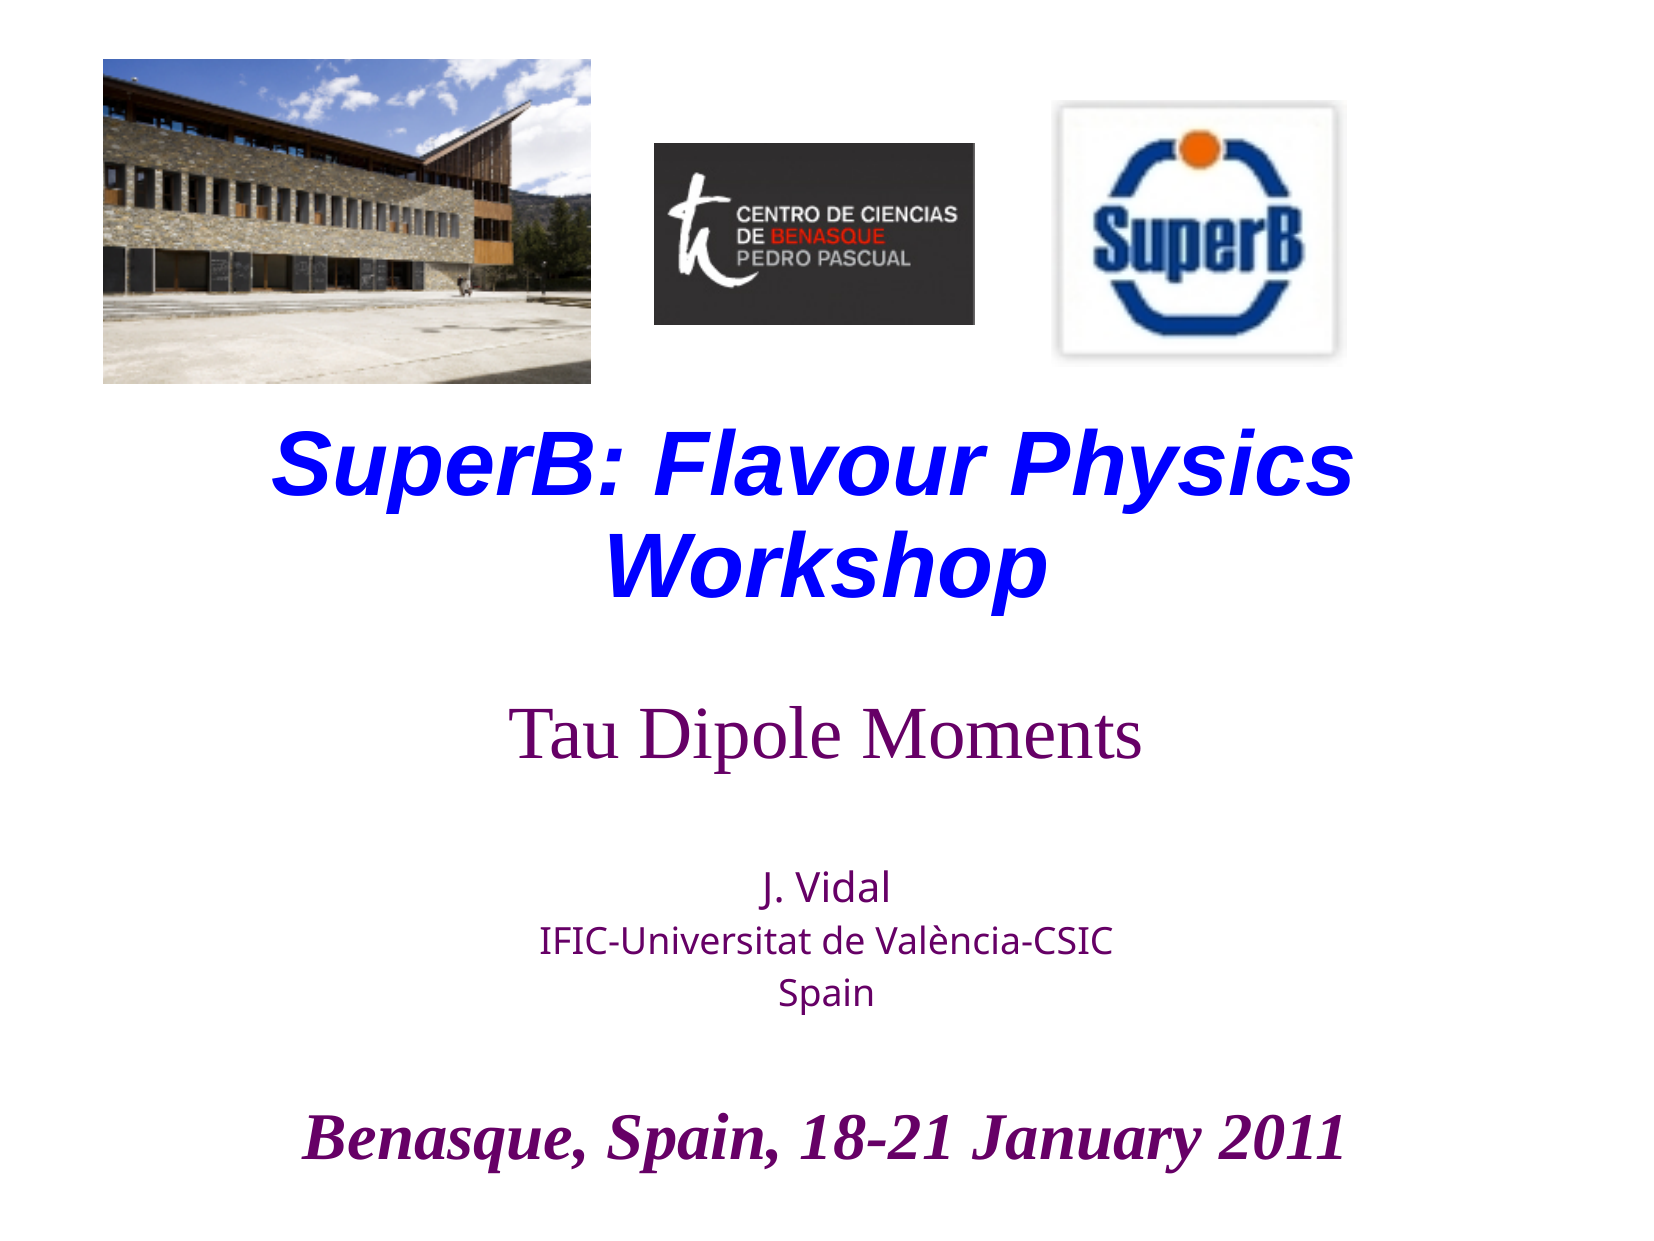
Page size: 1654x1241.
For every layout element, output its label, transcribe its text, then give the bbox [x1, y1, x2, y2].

title SuperB: Flavour Physics Workshop Tau Dipole Moments J. Vidal IFIC-Universitat de València-CSIC Spain Benasque, Spain, 18-21 January 2011 [88, 421, 1565, 1165]
picture [654, 143, 975, 325]
picture [1051, 100, 1347, 367]
picture [103, 59, 591, 384]
